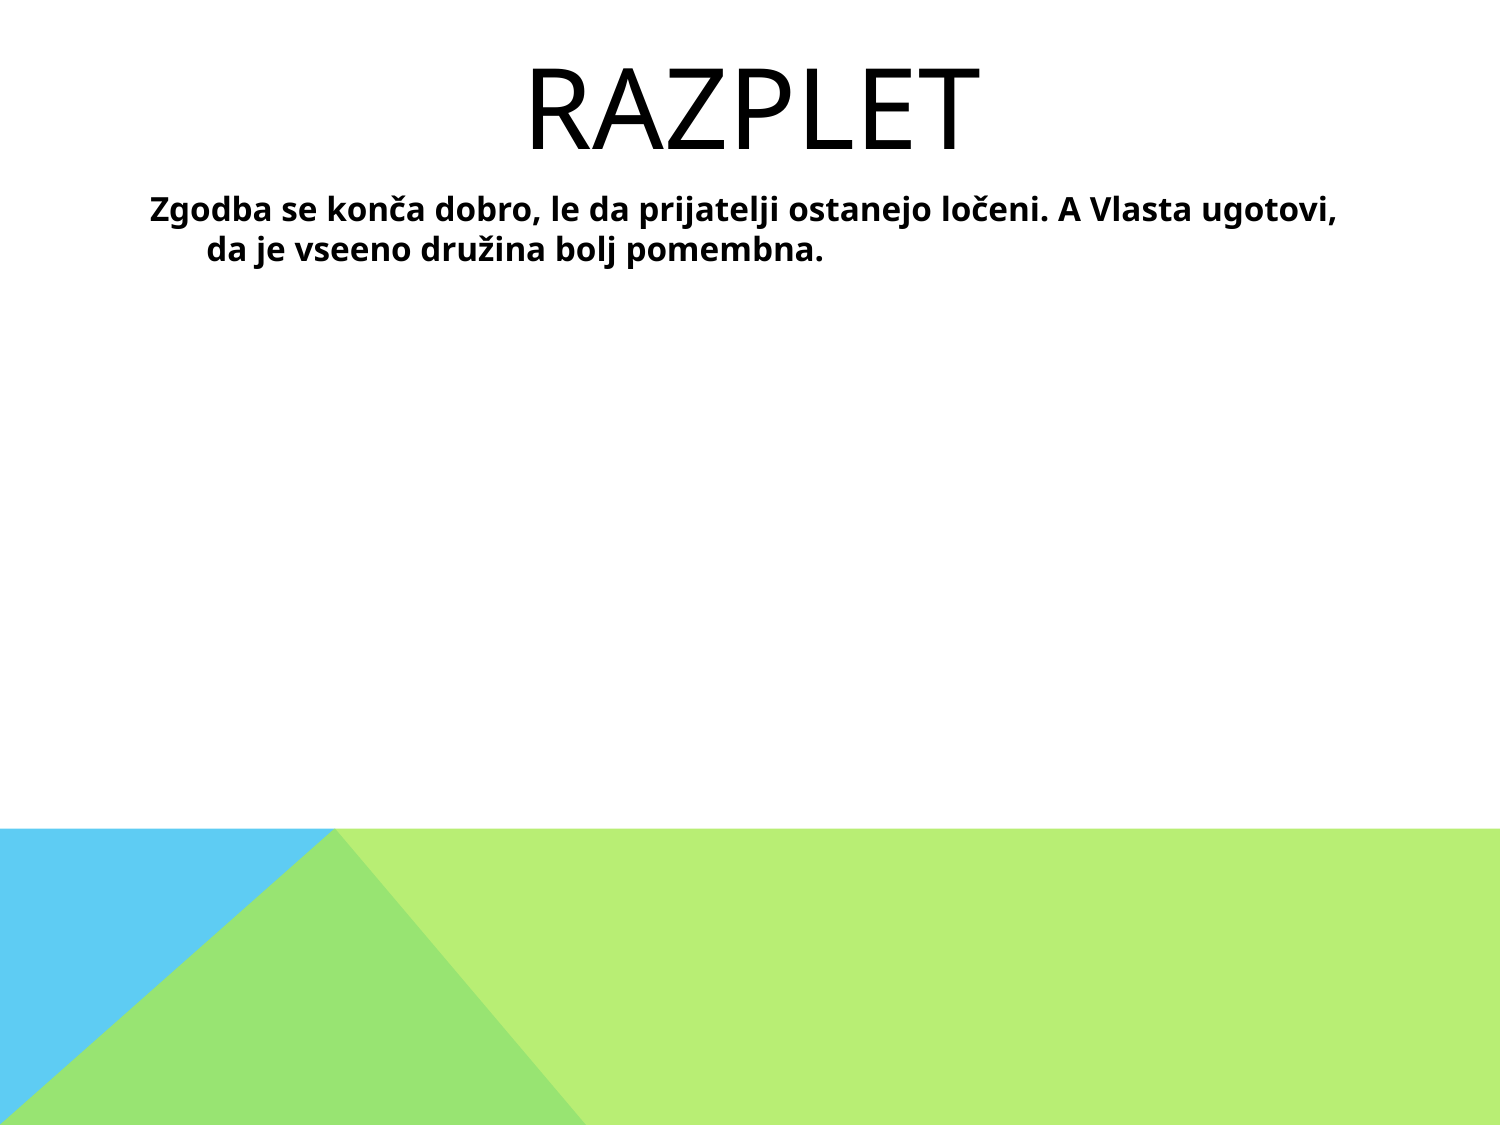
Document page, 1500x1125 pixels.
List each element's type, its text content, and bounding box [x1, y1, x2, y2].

list Zgodba se konča dobro, le da prijatelji ostanejo ločeni. A Vlasta ugotovi, da je vseeno družina bolj pomembna. [134, 180, 1369, 768]
title RAZPLET [134, 59, 1369, 150]
